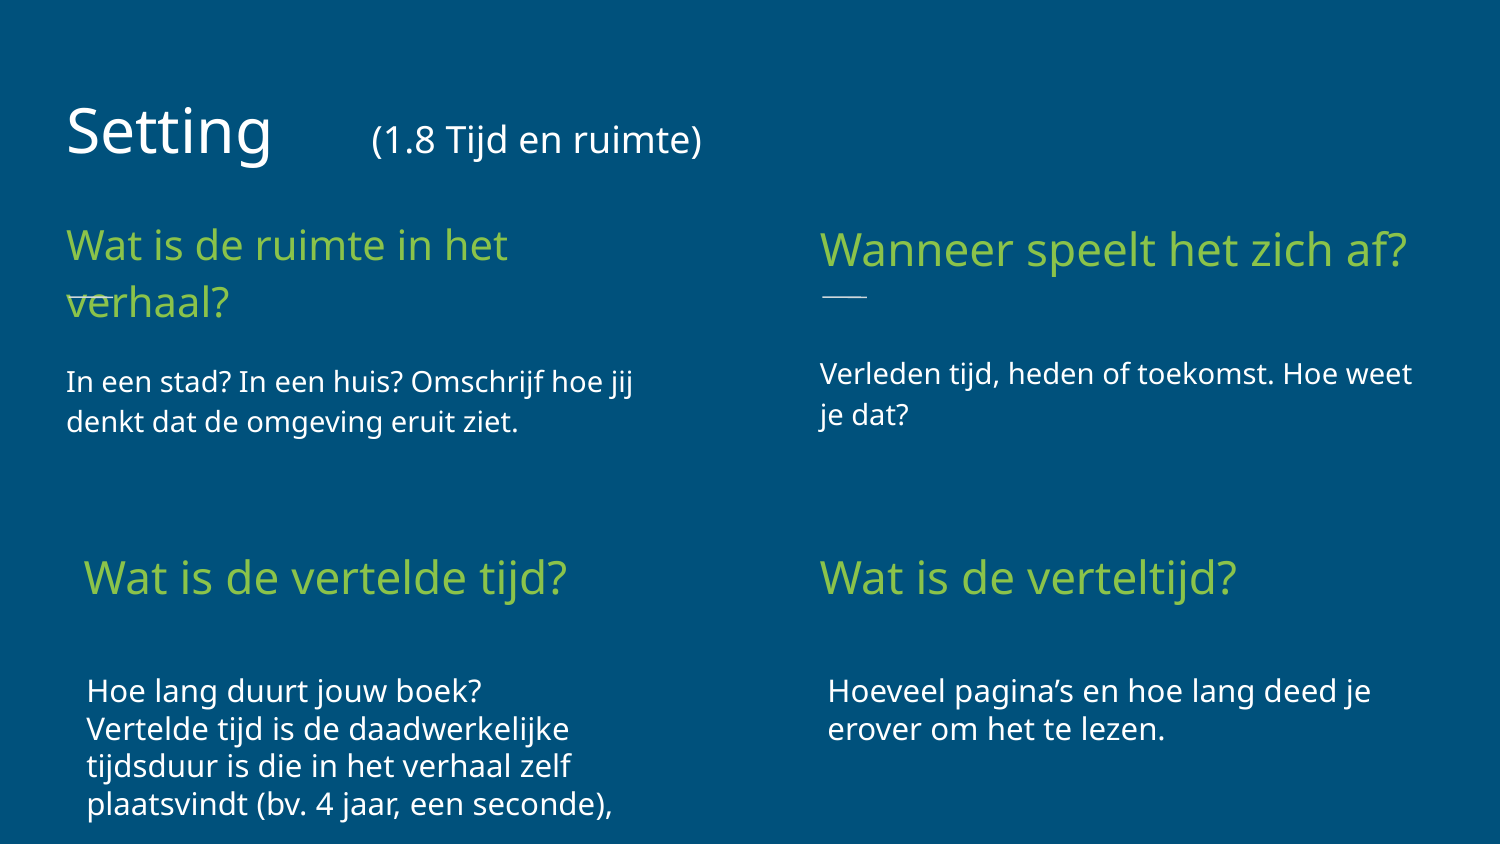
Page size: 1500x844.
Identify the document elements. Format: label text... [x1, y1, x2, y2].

title Setting (1.8 Tijd en ruimte) [51, 61, 1449, 182]
text_box Wat is de vertelde tijd? [68, 533, 701, 620]
text_box Hoeveel pagina’s en hoe lang deed je erover om het te lezen. [812, 656, 1466, 762]
text_box Hoe lang duurt jouw boek? Vertelde tijd is de daadwerkelijke tijdsduur is die in het verhaal zelf plaatsvindt (bv. 4 jaar, een seconde), [71, 656, 664, 837]
list Wat is de ruimte in het verhaal? [51, 196, 684, 283]
list Verleden tijd, heden of toekomst. Hoe weet je dat? [804, 335, 1437, 533]
list Wanneer speelt het zich af? [804, 197, 1437, 284]
text_box Wat is de verteltijd? [804, 533, 1474, 620]
list In een stad? In een huis? Omschrijf hoe jij denkt dat de omgeving eruit ziet. [51, 342, 684, 473]
